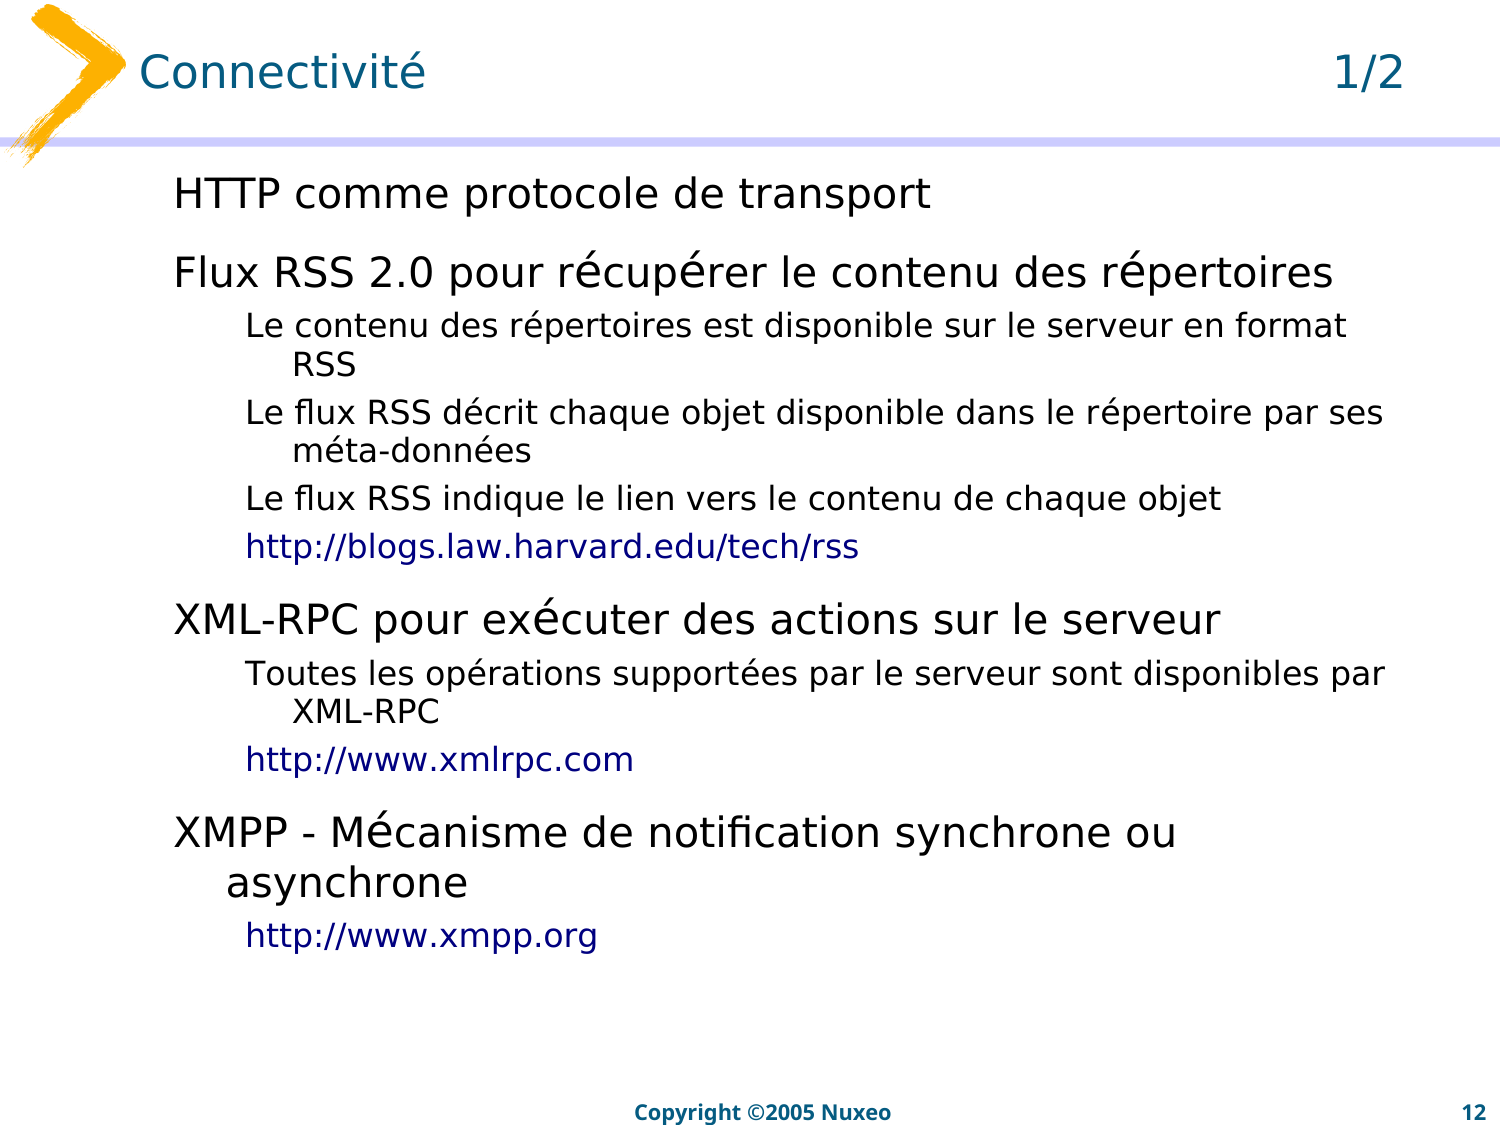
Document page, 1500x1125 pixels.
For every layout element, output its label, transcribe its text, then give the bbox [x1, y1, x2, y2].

title Connectivité 1/2 [139, 12, 1409, 130]
list HTTP comme protocole de transport Flux RSS 2.0 pour récupérer le contenu des répertoires Le contenu des répertoires est disponible sur le serveur en format RSS Le flux RSS décrit chaque objet disponible dans le répertoire par ses méta-données Le flux RSS indique le lien vers le contenu de chaque objet http://blogs.law.harvard.edu/tech/rss XML-RPC pour exécuter des actions sur le serveur Toutes les opérations supportées par le serveur sont disponibles par XML-RPC http://www.xmlrpc.com XMPP - Mécanisme de notification synchrone ou asynchrone http://www.xmpp.org [170, 170, 1413, 1085]
picture [4, 4, 126, 169]
